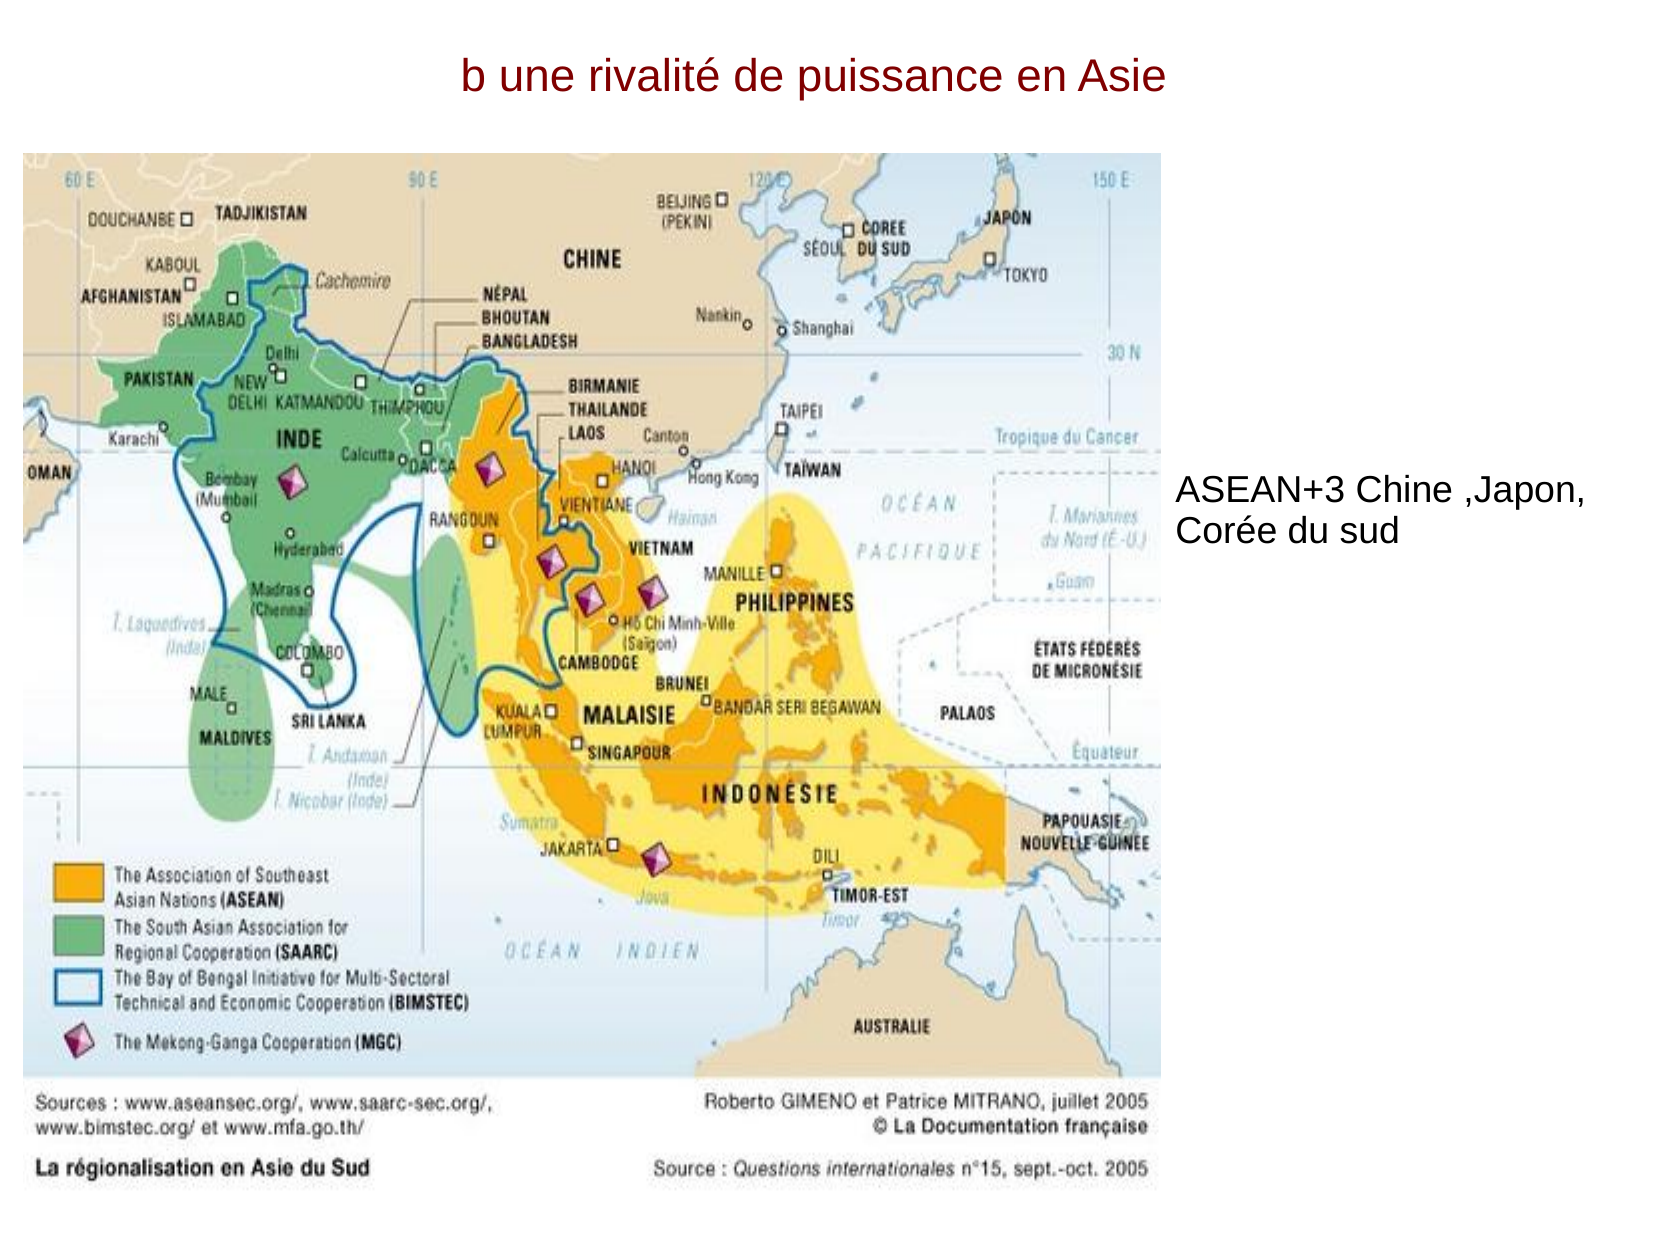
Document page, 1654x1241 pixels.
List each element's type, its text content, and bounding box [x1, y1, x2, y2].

picture [23, 153, 1161, 1193]
text_box ASEAN+3 Chine ,Japon, Corée du sud [1160, 460, 1622, 560]
title b une rivalité de puissance en Asie [82, 8, 1571, 112]
